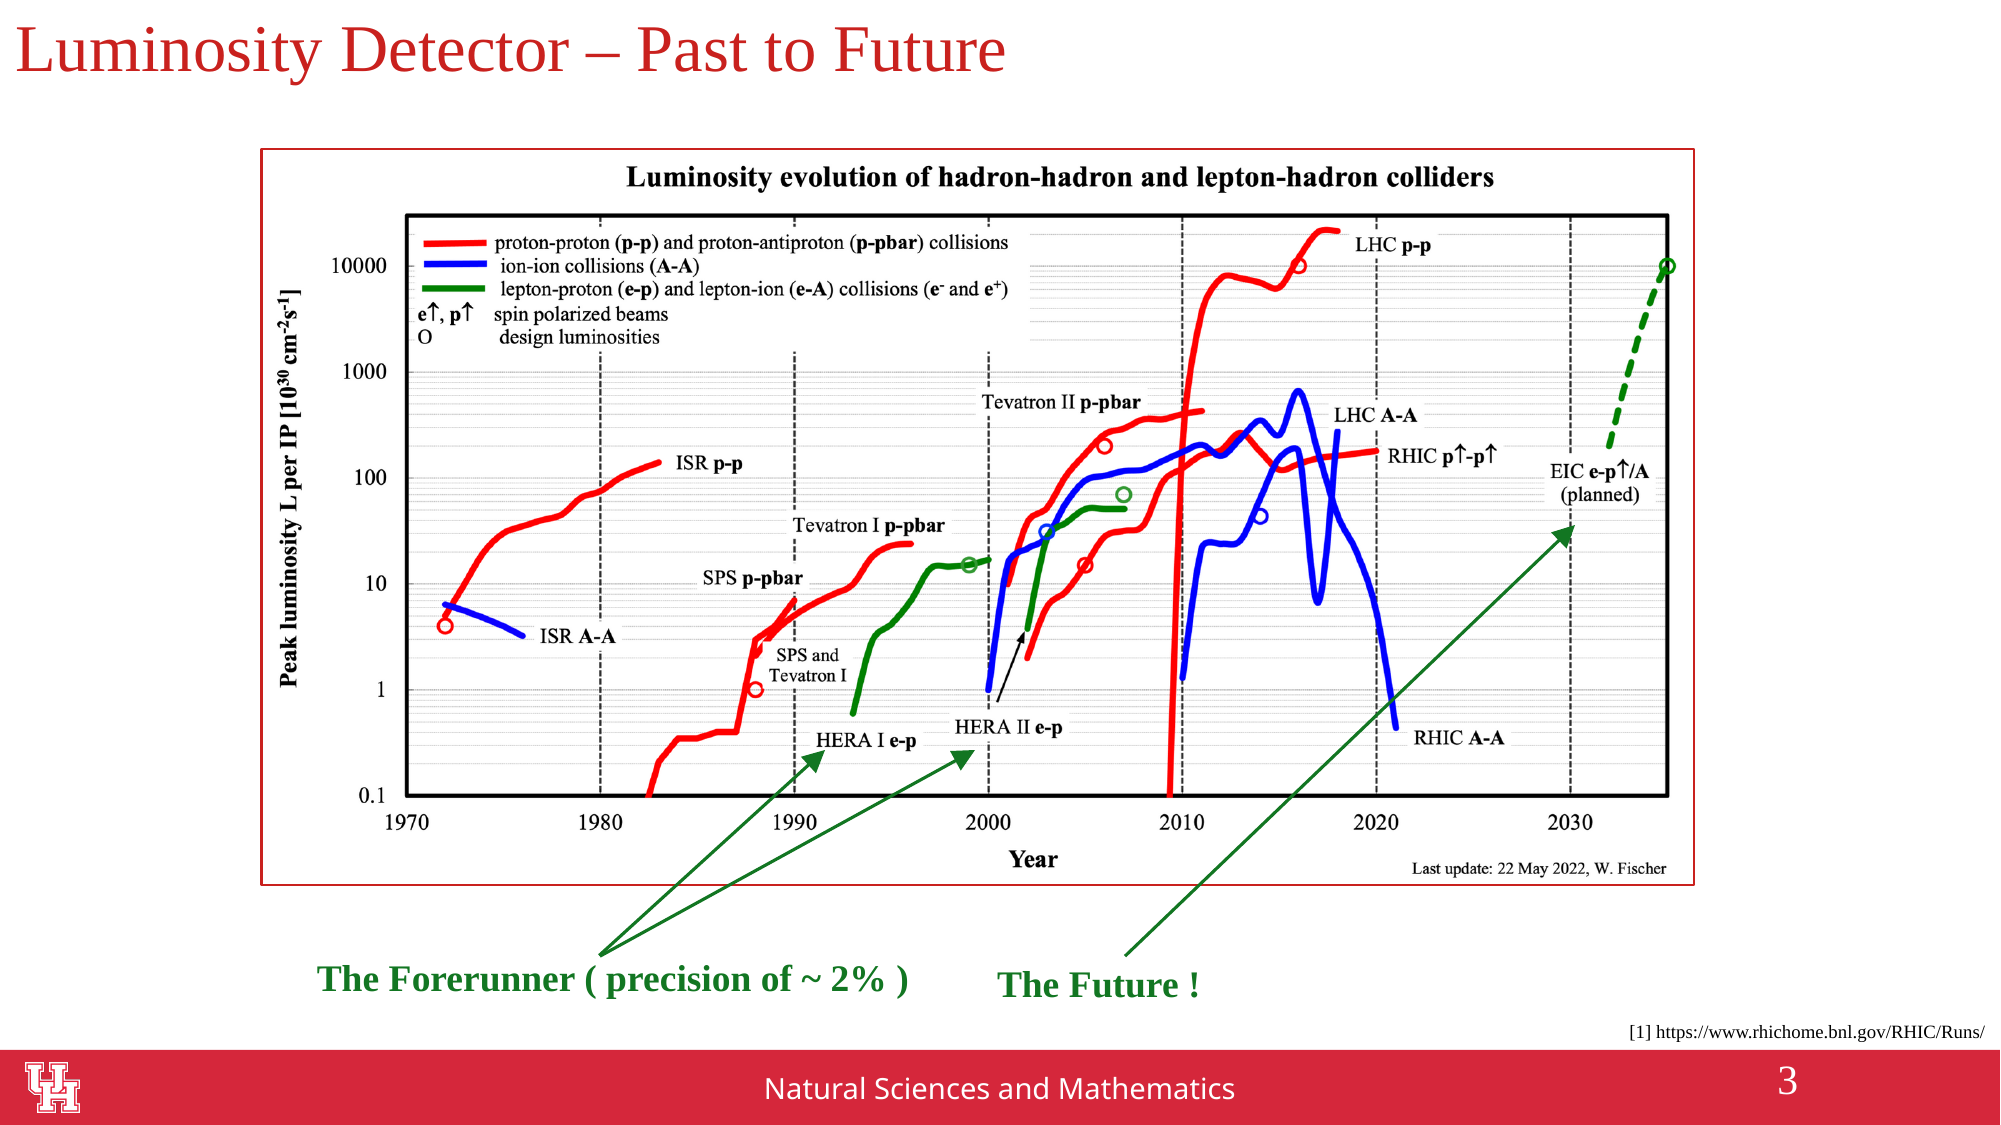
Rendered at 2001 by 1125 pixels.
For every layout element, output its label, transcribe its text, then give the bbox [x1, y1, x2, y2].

picture [262, 149, 1693, 885]
text_box [1] https://www.rhichome.bnl.gov/RHIC/Runs/ [1609, 1014, 2000, 1051]
title Luminosity Detector – Past to Future [0, 0, 1613, 91]
text_box The Forerunner ( precision of ~ 2% ) [302, 950, 925, 1007]
text_box 3 [1762, 1050, 1951, 1112]
text_box The Future ! [982, 956, 1216, 1013]
picture [25, 1062, 80, 1113]
